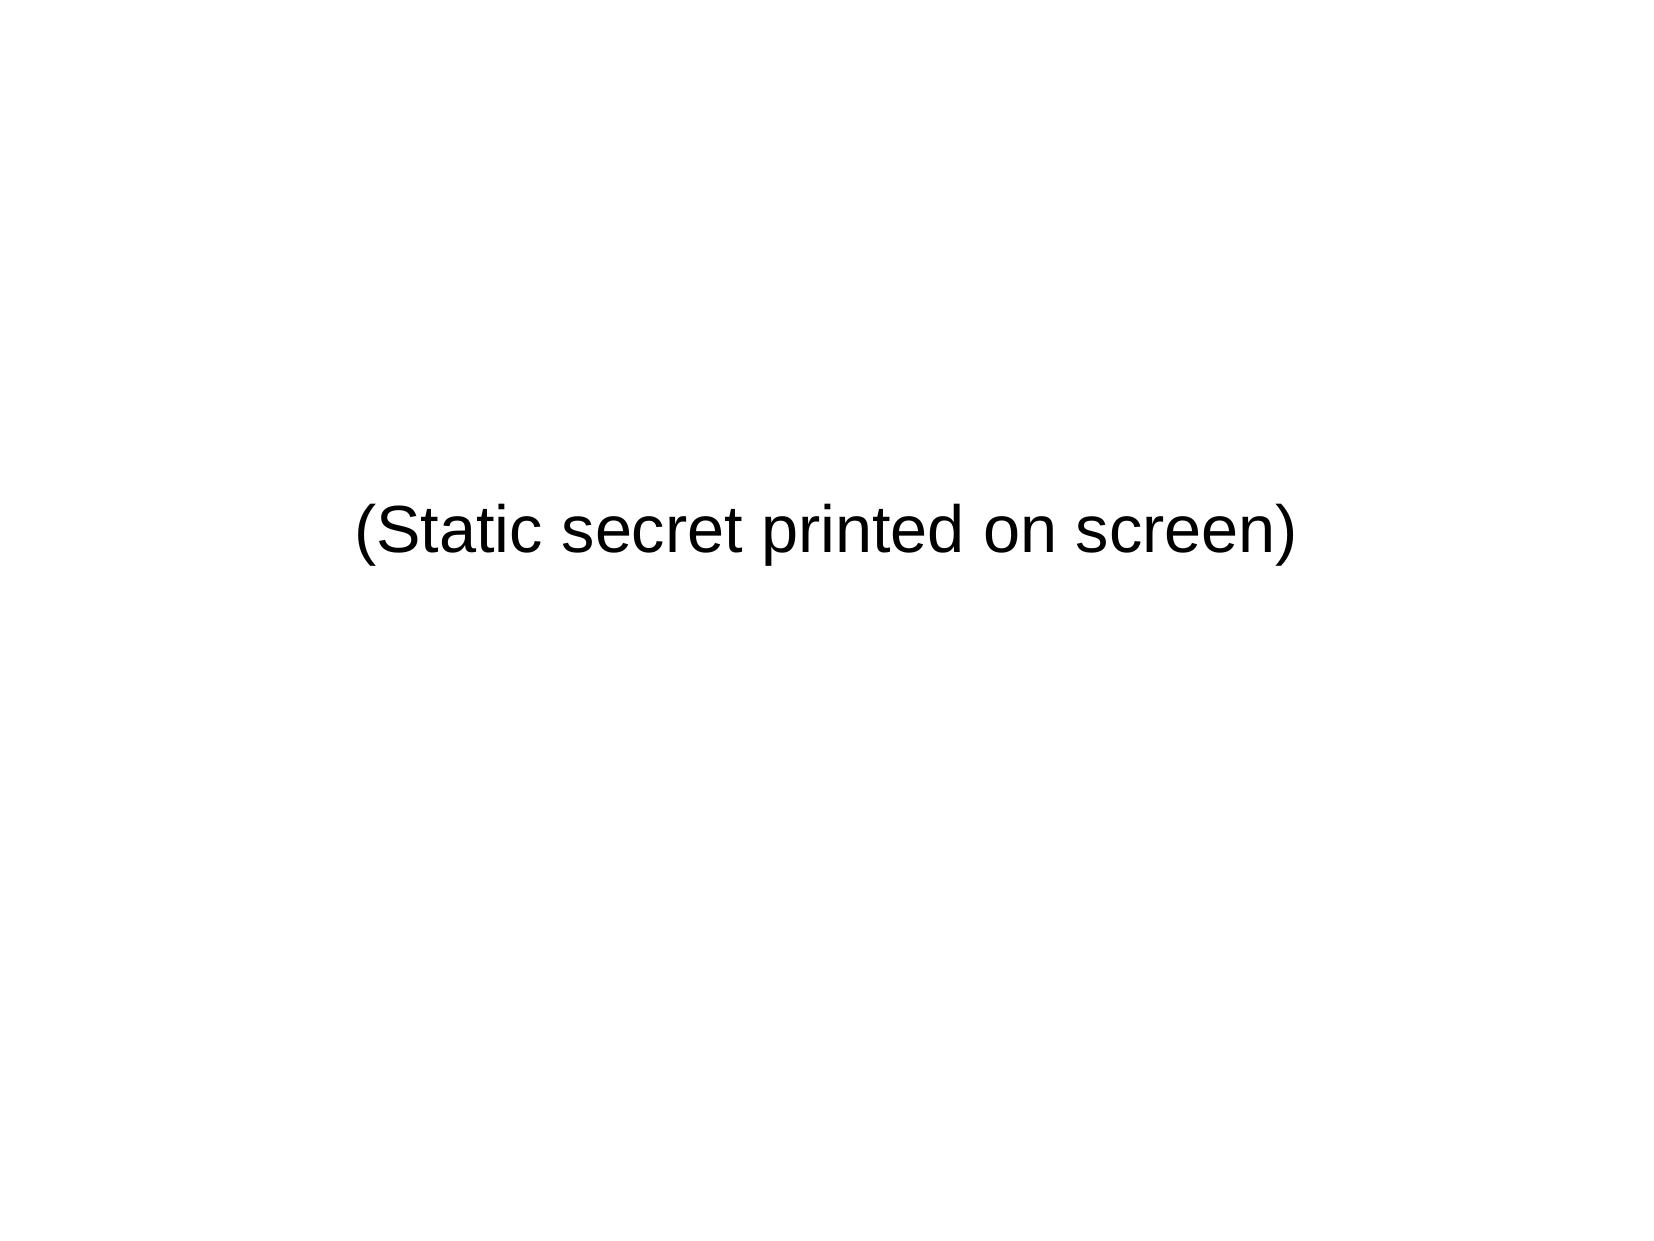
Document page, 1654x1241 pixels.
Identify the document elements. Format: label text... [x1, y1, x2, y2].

subtitle (Static secret printed on screen) [82, 49, 1571, 1010]
